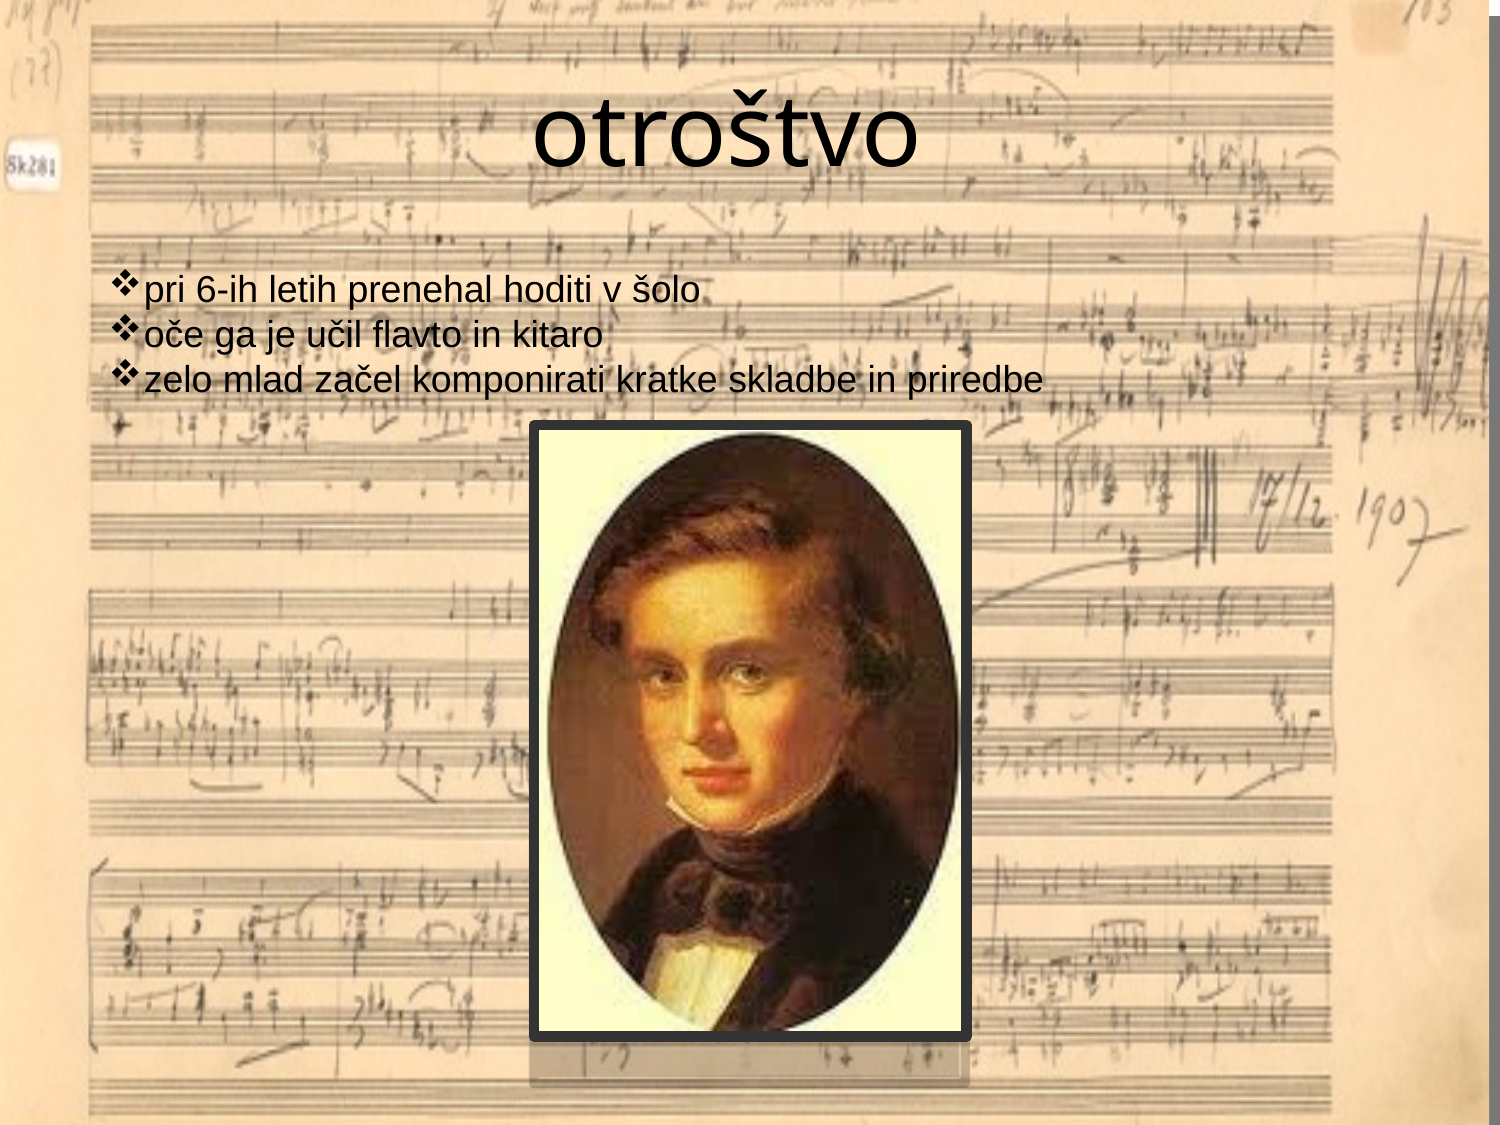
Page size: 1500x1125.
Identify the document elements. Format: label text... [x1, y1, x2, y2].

text_box pri 6-ih letih prenehal hoditi v šolo oče ga je učil flavto in kitaro zelo mlad začel komponirati kratke skladbe in priredbe [93, 257, 1465, 453]
picture [0, 0, 1490, 1125]
text_box otroštvo [257, 58, 1196, 194]
